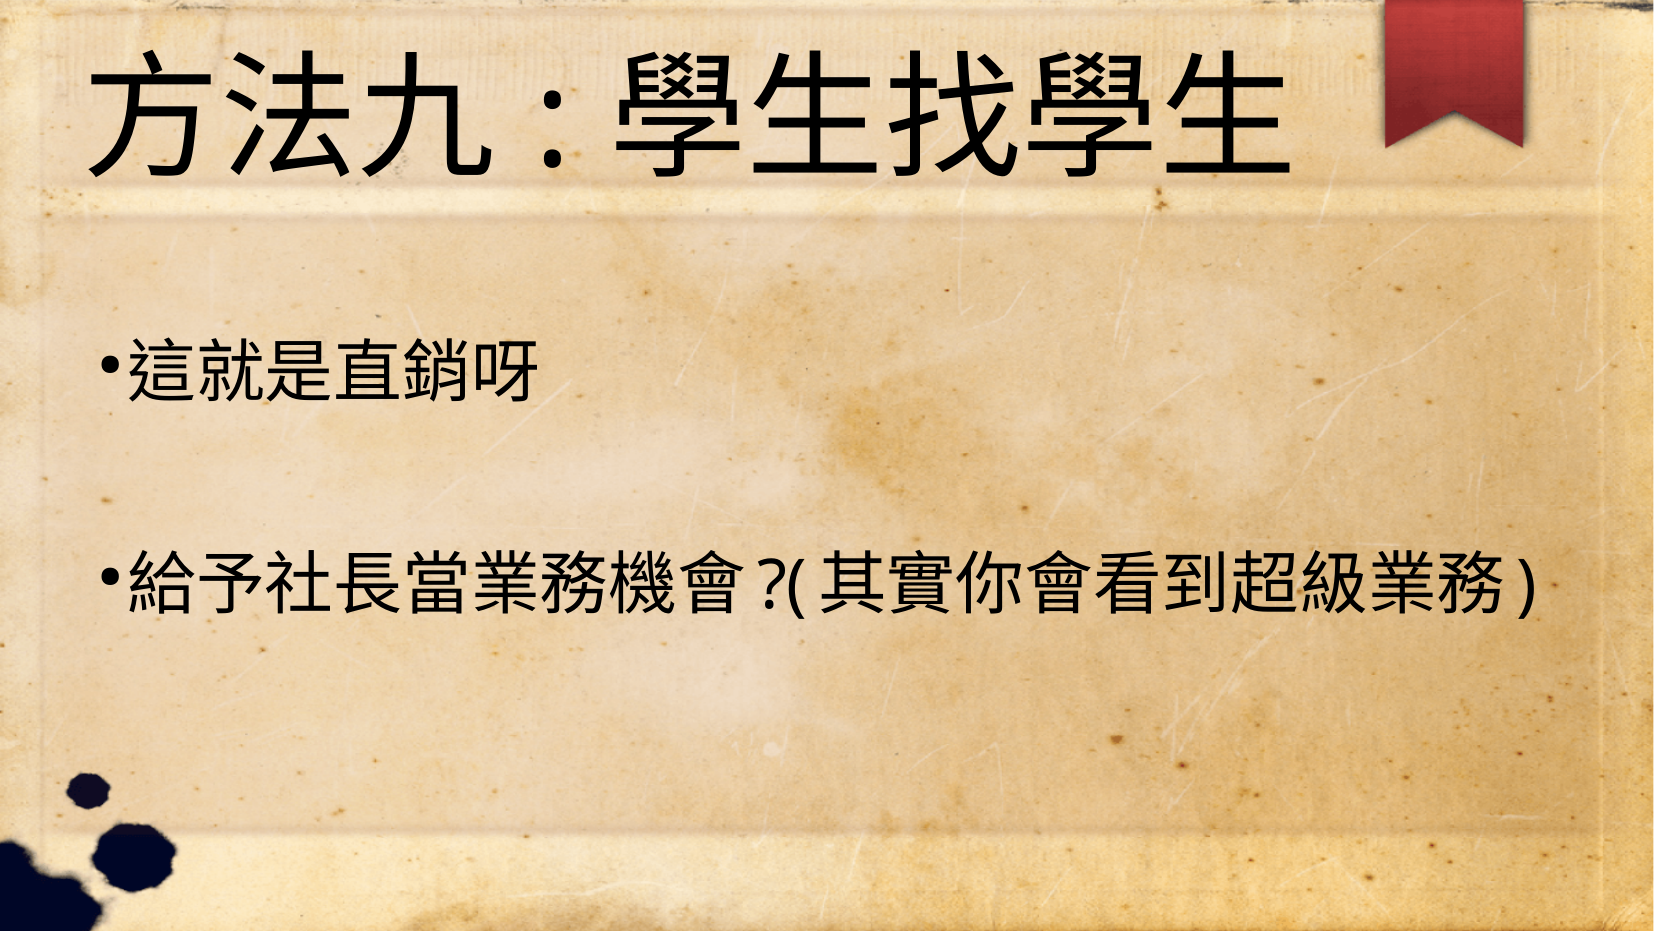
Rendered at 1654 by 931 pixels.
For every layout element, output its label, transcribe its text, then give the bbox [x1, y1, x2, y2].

list 這就是直銷呀 給予社長當業務機會?(其實你會看到超級業務) [88, 217, 1544, 827]
title 方法九:學生找學生 [82, 37, 1347, 178]
picture [0, 0, 1654, 931]
